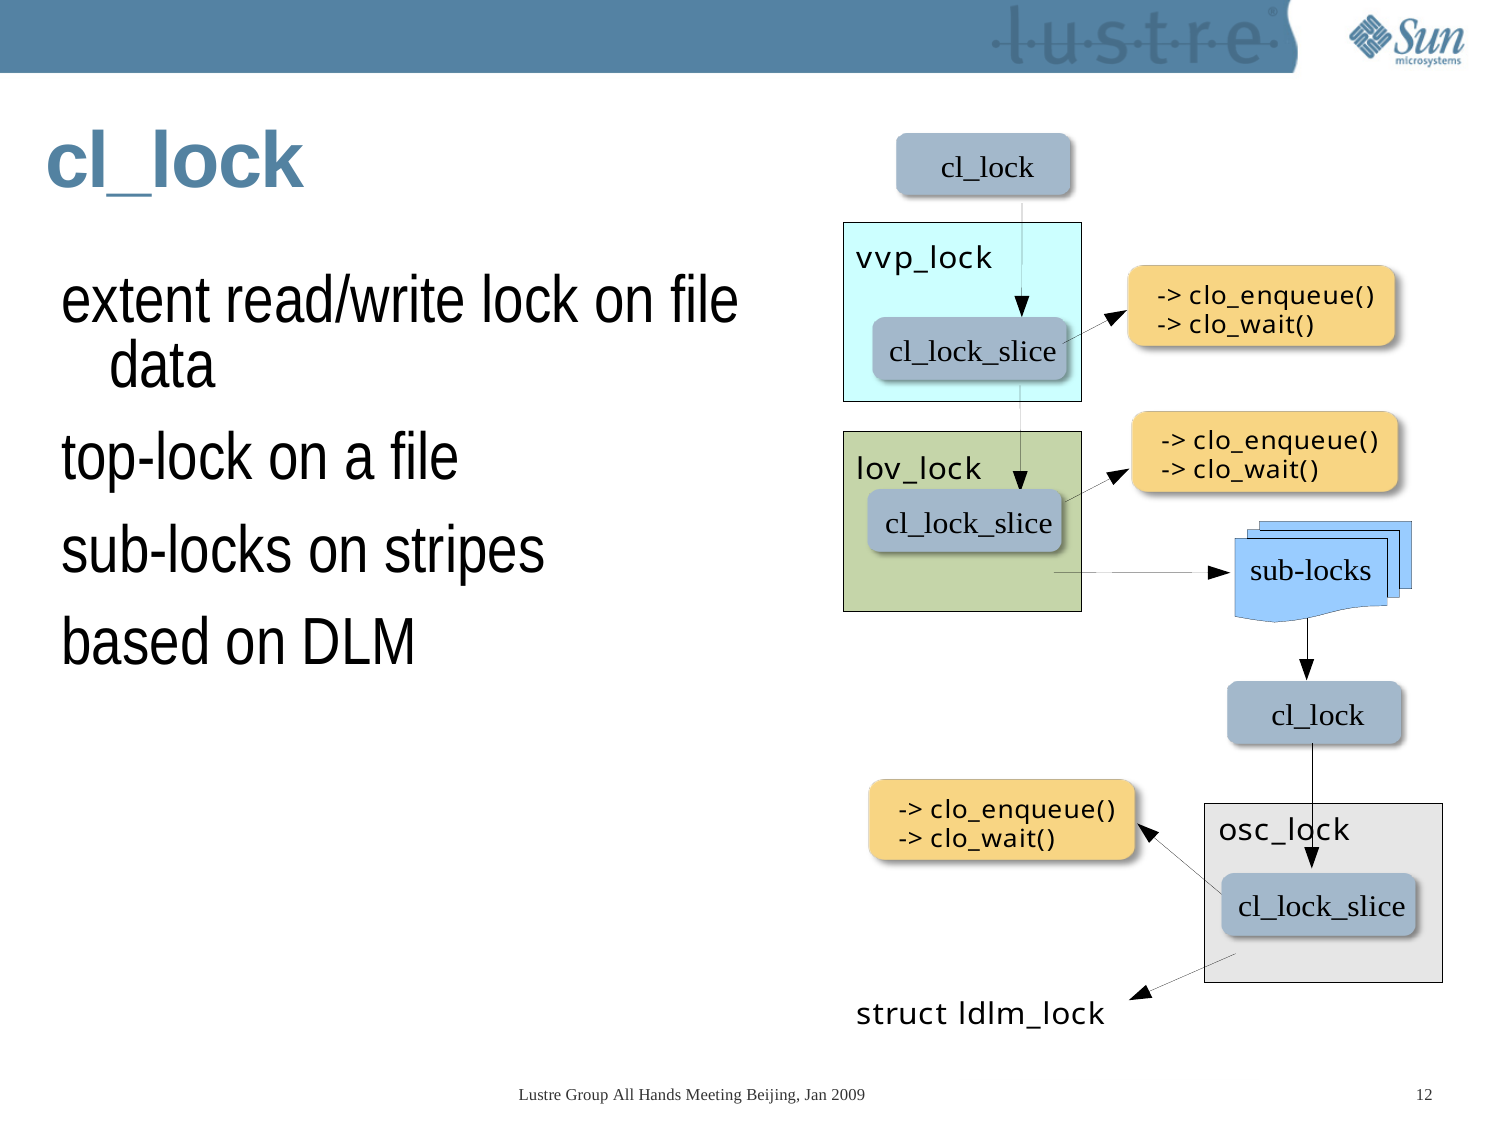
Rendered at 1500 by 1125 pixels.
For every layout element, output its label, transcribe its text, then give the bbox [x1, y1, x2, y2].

title cl_lock [45, 105, 1463, 225]
chart [772, 113, 1463, 1080]
list extent read/write lock on file data top-lock on a file sub-locks on stripes based on DLM [26, 262, 772, 1067]
picture [0, 0, 1500, 91]
